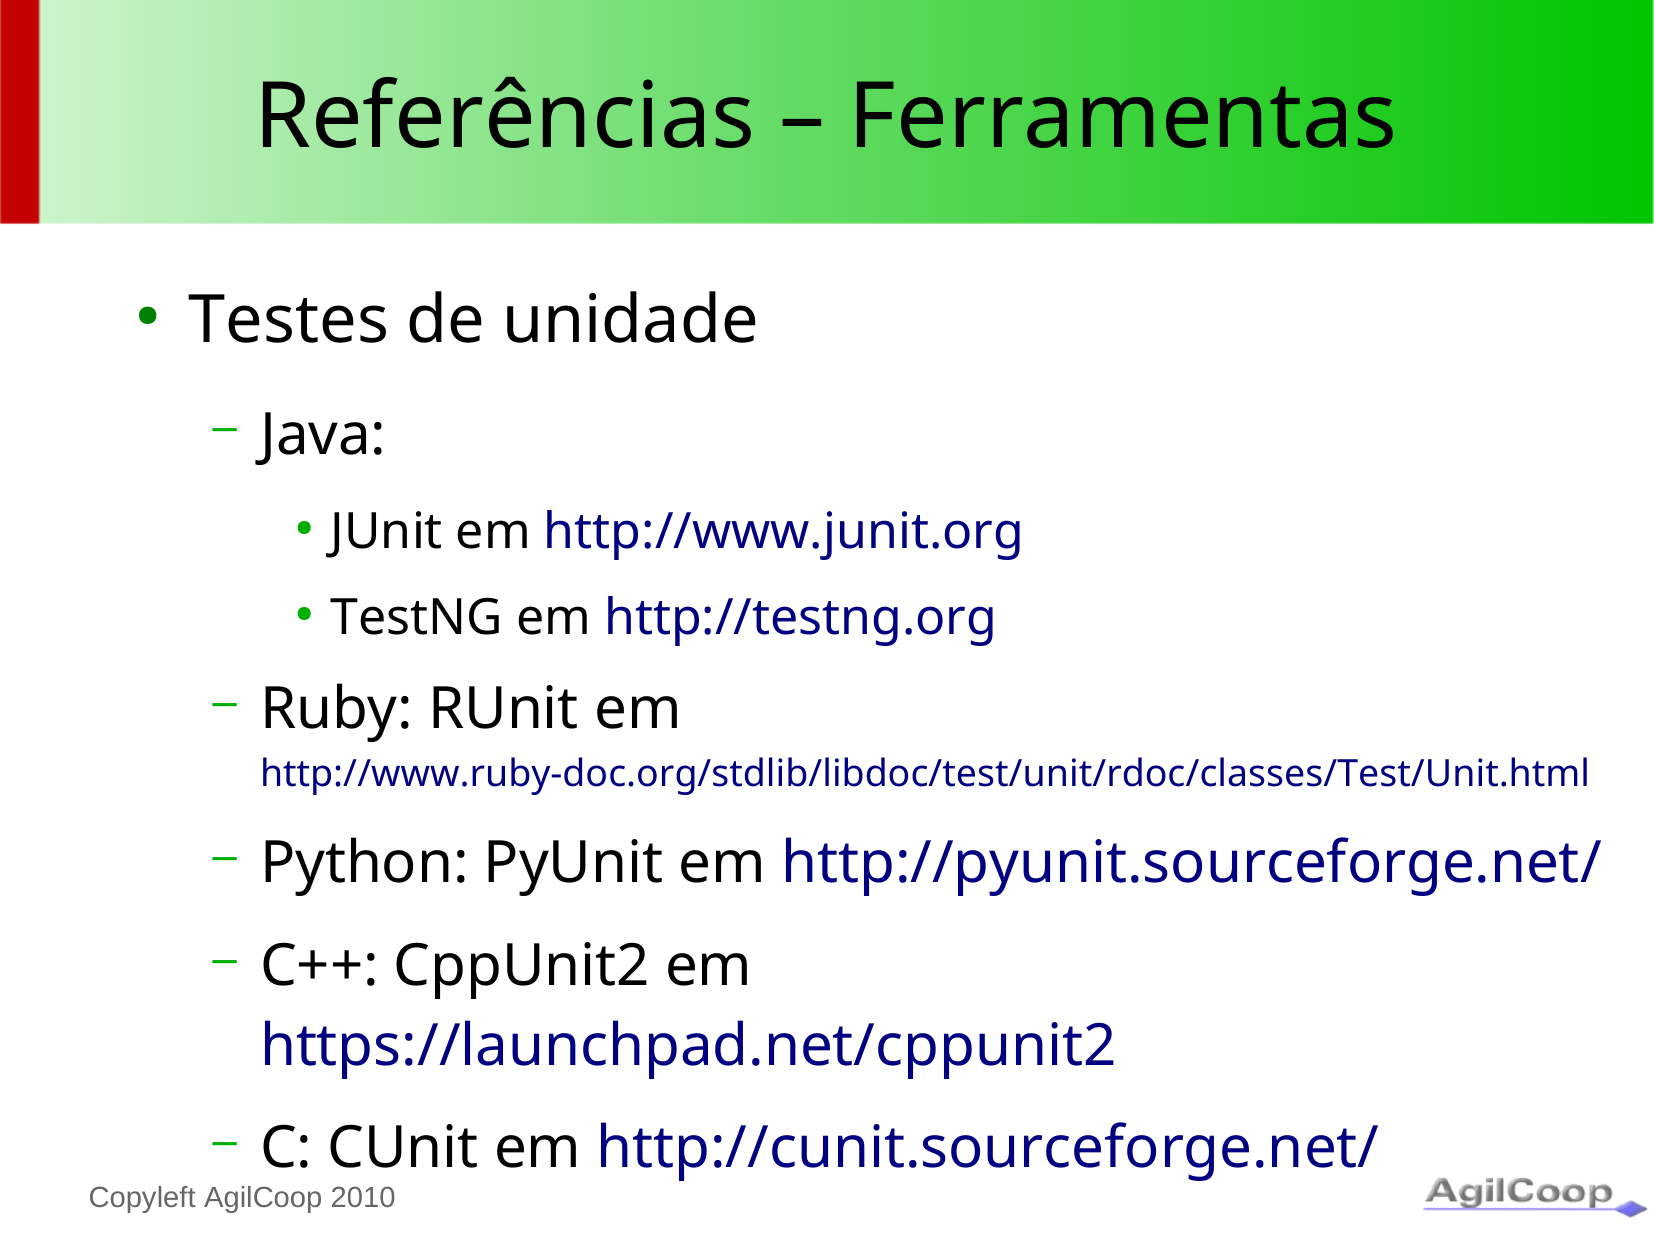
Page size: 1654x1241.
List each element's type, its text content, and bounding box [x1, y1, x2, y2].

picture [0, 0, 1654, 1241]
list Testes de unidade Java: JUnit em http://www.junit.org TestNG em http://testng.org Ruby: RUnit em http://www.ruby-doc.org/stdlib/libdoc/test/unit/rdoc/classes/Test/Unit.html Python: PyUnit em http://pyunit.sourceforge.net/ C++: CppUnit2 em https://launchpad.net/cppunit2 C: CUnit em http://cunit.sourceforge.net/ [118, 271, 1607, 1108]
title Referências – Ferramentas [82, 15, 1571, 208]
